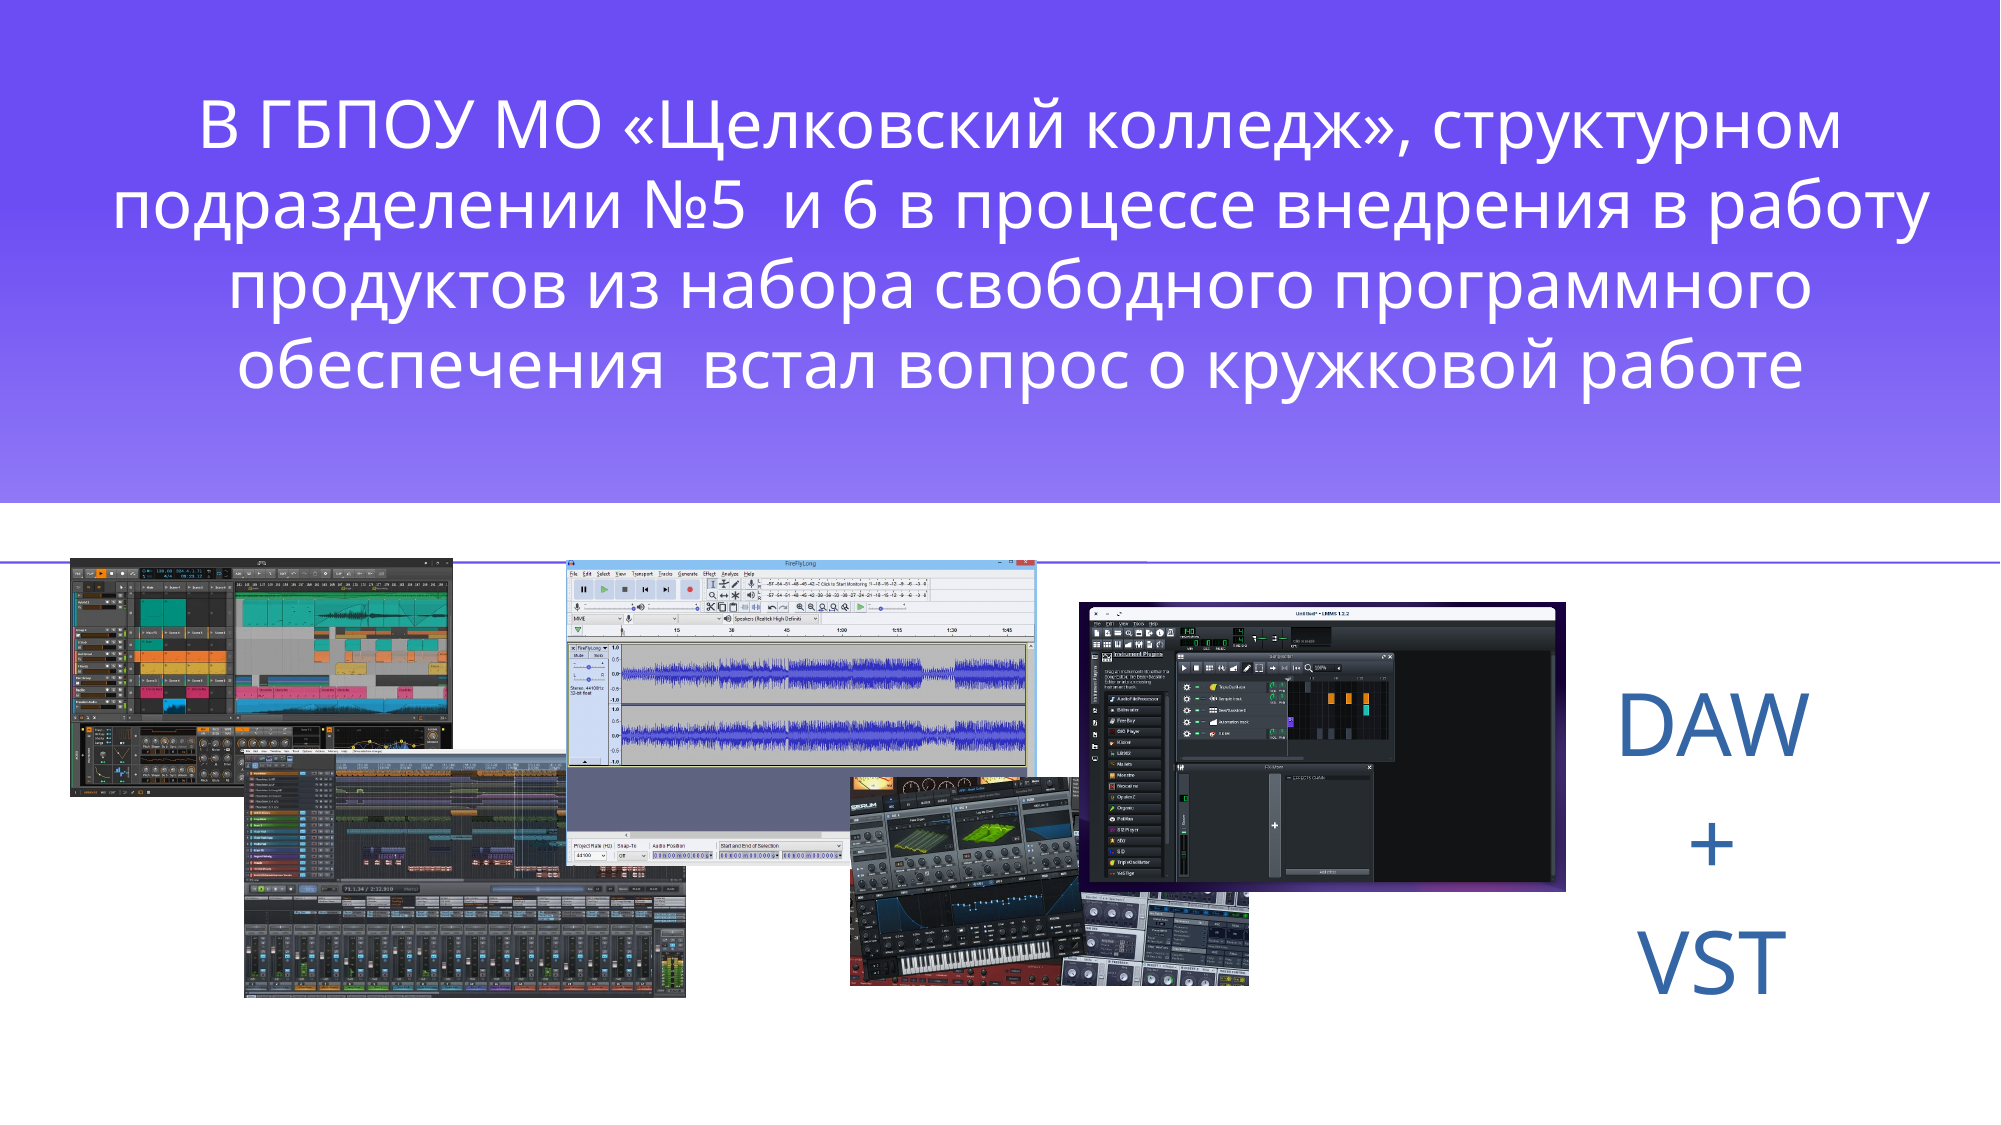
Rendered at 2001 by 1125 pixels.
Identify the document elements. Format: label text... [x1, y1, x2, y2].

text_box В ГБПОУ МО «Щелковский колледж», структурном подразделении №5 и 6 в процессе внедрения в работу продуктов из набора свободного программного обеспечения встал вопрос о кружковой работе [82, 82, 1961, 403]
picture [70, 558, 1566, 998]
text_box DAW + VST [1476, 655, 1949, 1028]
text_box [0, 0, 2000, 503]
